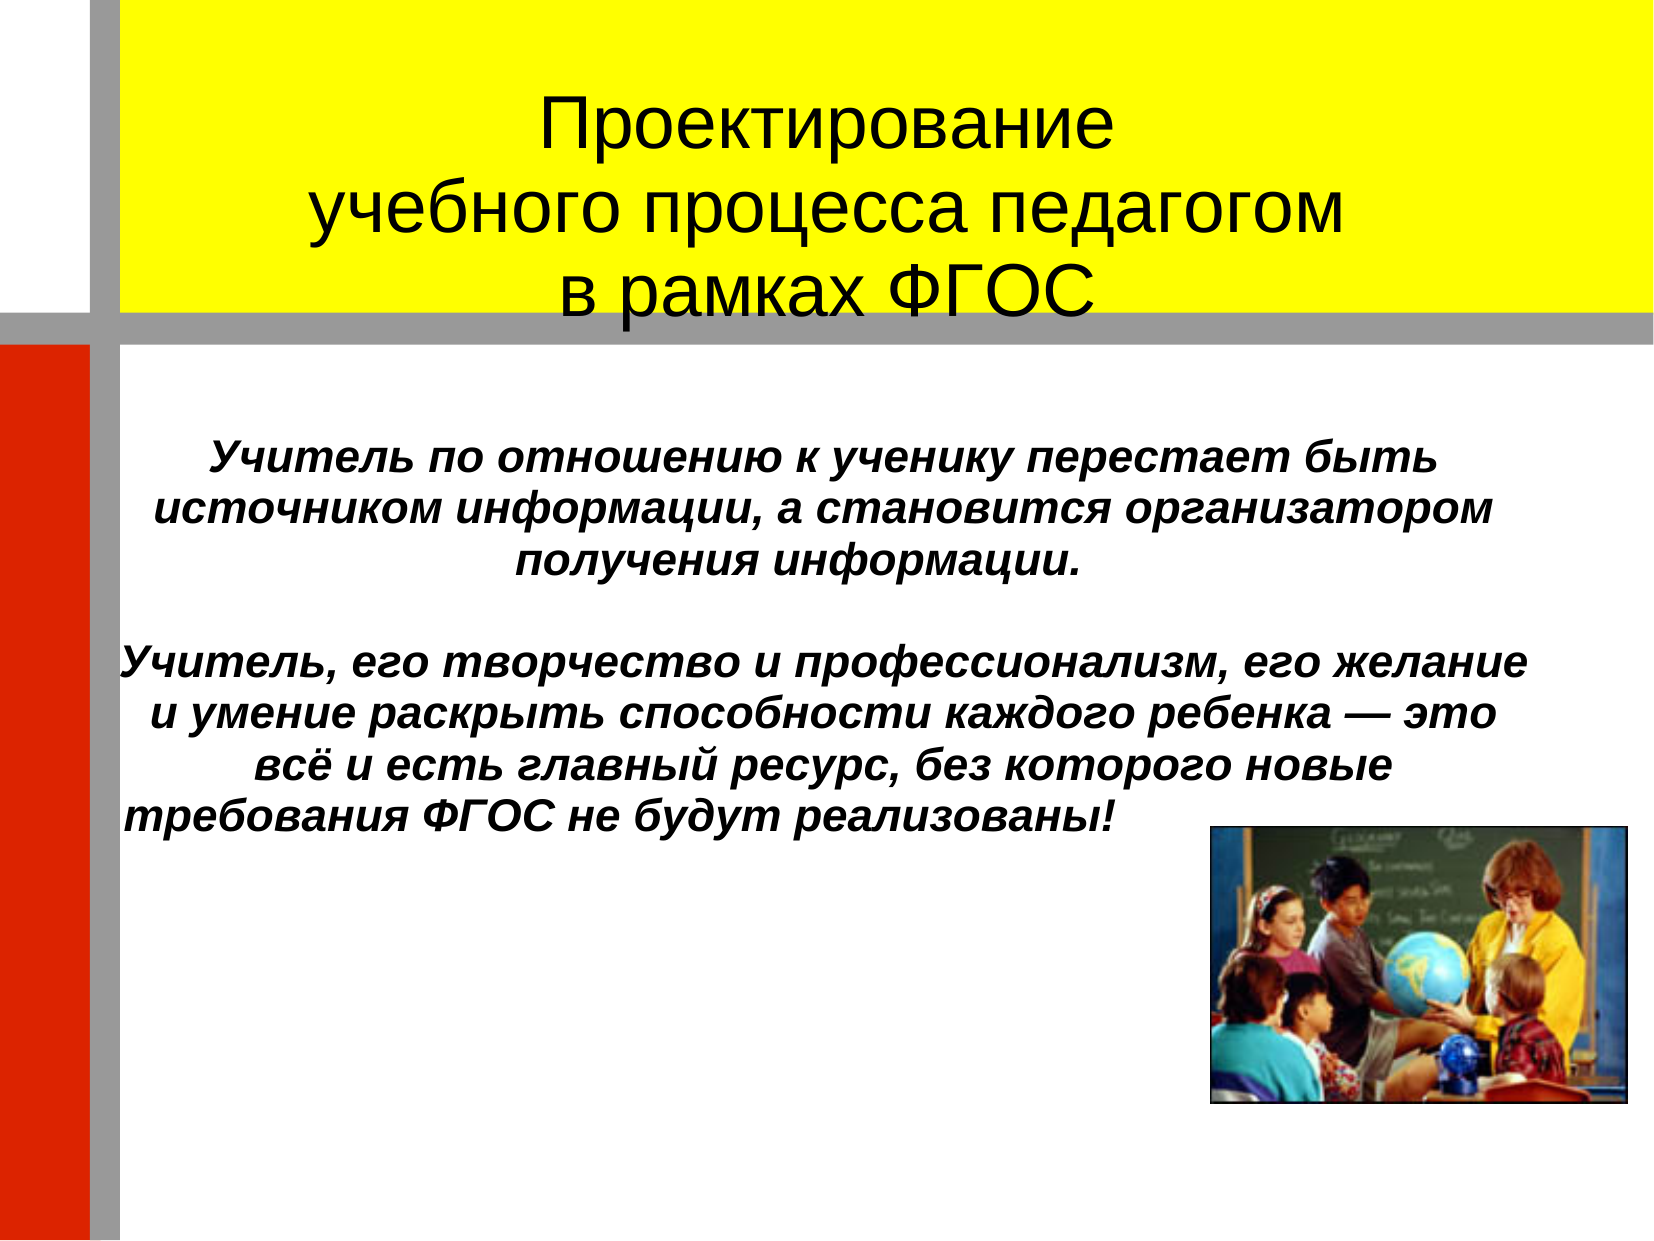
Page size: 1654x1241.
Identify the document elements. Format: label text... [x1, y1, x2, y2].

picture [1210, 826, 1628, 1104]
title Проектирование учебного процесса педагогом в рамках ФГОС [121, 80, 1534, 333]
subtitle Учитель по отношению к ученику перестает быть источником информации, а становится организатором получения информации. Учитель, его творчество и профессионализм, его желание и умение раскрыть способности каждого ребенка — это всё и есть главный ресурс, без которого новые требования ФГОС не будут реализованы! [118, 221, 1531, 1241]
